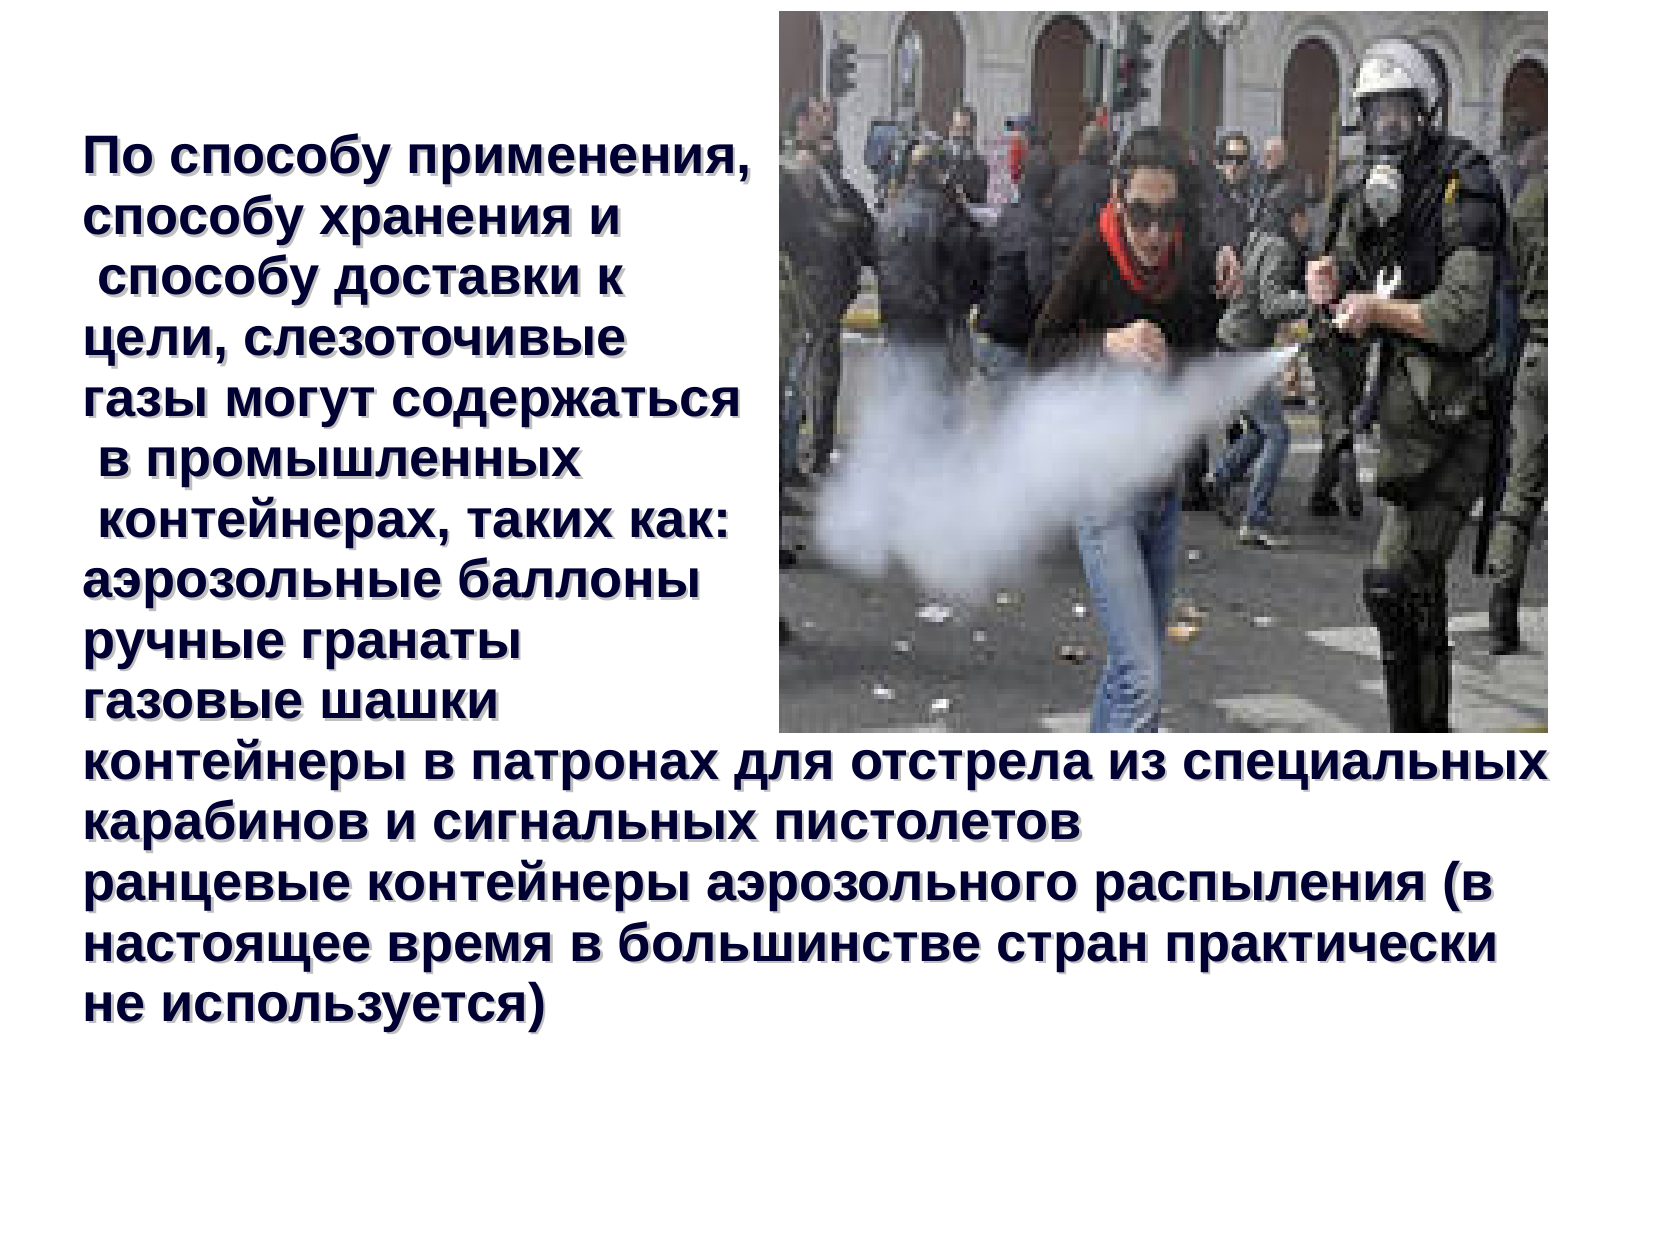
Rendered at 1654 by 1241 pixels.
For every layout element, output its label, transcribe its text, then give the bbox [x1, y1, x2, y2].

subtitle По способу применения, способу хранения и способу доставки к цели, слезоточивые газы могут содержаться в промышленных контейнерах, таких как: аэрозольные баллоны ручные гранаты газовые шашки контейнеры в патронах для отстрела из специальных карабинов и сигнальных пистолетов ранцевые контейнеры аэрозольного распыления (в настоящее время в большинстве стран практически не используется) [82, 49, 1571, 1109]
picture [779, 11, 1548, 733]
